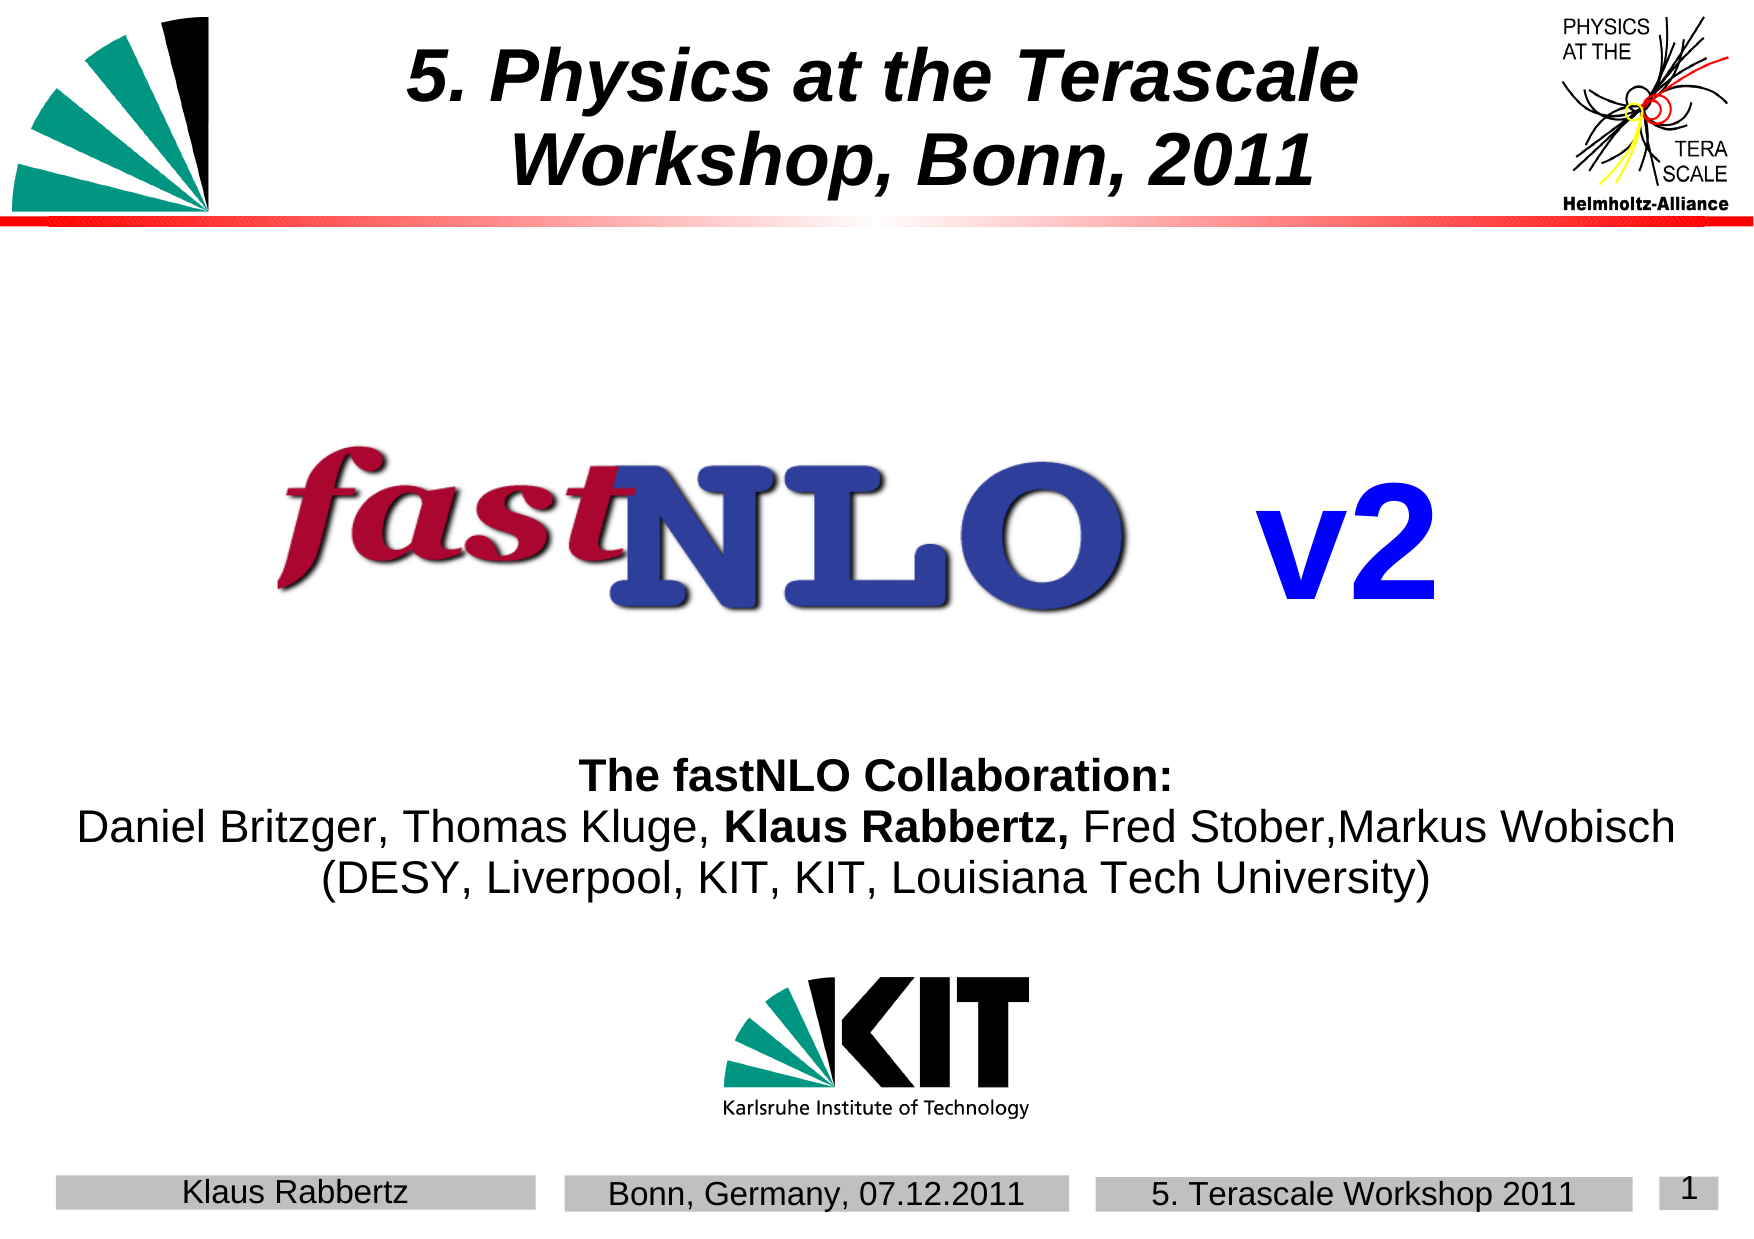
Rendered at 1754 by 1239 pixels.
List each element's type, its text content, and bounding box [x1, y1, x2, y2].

title 5. Physics at the Terascale Workshop, Bonn, 2011 [263, 27, 1505, 207]
picture [250, 433, 1149, 618]
picture [724, 977, 1029, 1119]
text_box v2 [1243, 442, 1503, 641]
text_box The fastNLO Collaboration: Daniel Britzger, Thomas Kluge, Klaus Rabbertz, Fred Stober,Markus Wobisch (DESY, Liverpool, KIT, KIT, Louisiana Tech University) [64, 744, 1689, 912]
picture [12, 17, 209, 214]
picture [1546, 9, 1744, 223]
